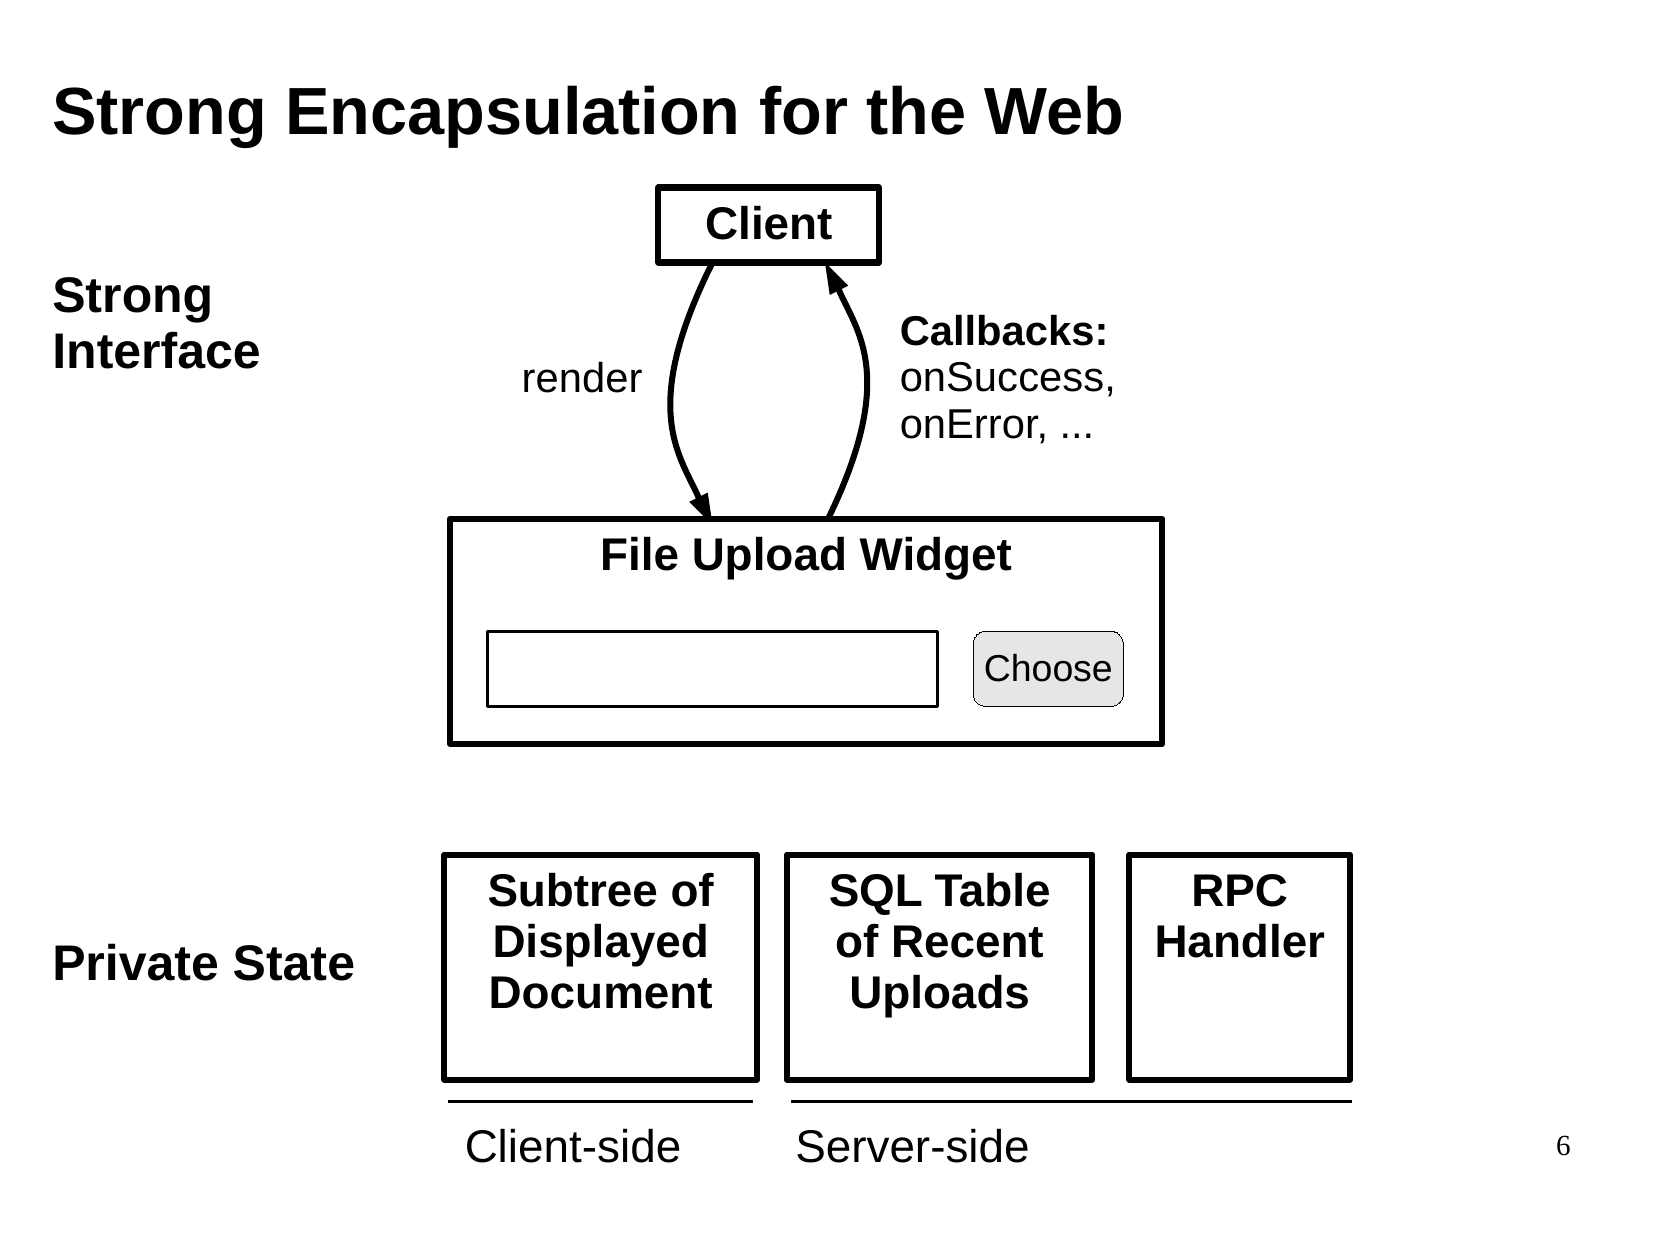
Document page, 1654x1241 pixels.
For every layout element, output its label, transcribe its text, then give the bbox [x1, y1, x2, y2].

text_box Callbacks: onSuccess, onError, ... [885, 300, 1163, 455]
text_box Client-side [450, 1113, 697, 1180]
text_box Strong Encapsulation for the Web [37, 67, 1613, 157]
text_box Private State [37, 927, 376, 999]
text_box Strong Interface [37, 260, 376, 387]
text_box File Upload Widget [449, 518, 1163, 744]
text_box Choose [973, 631, 1124, 707]
text_box RPC Handler [1129, 854, 1351, 1080]
text_box Client [658, 187, 879, 263]
text_box SQL Table of Recent Uploads [786, 854, 1093, 1080]
text_box Subtree of Displayed Document [444, 854, 758, 1080]
text_box Server-side [780, 1113, 1045, 1180]
text_box [487, 631, 938, 707]
text_box render [506, 347, 658, 409]
